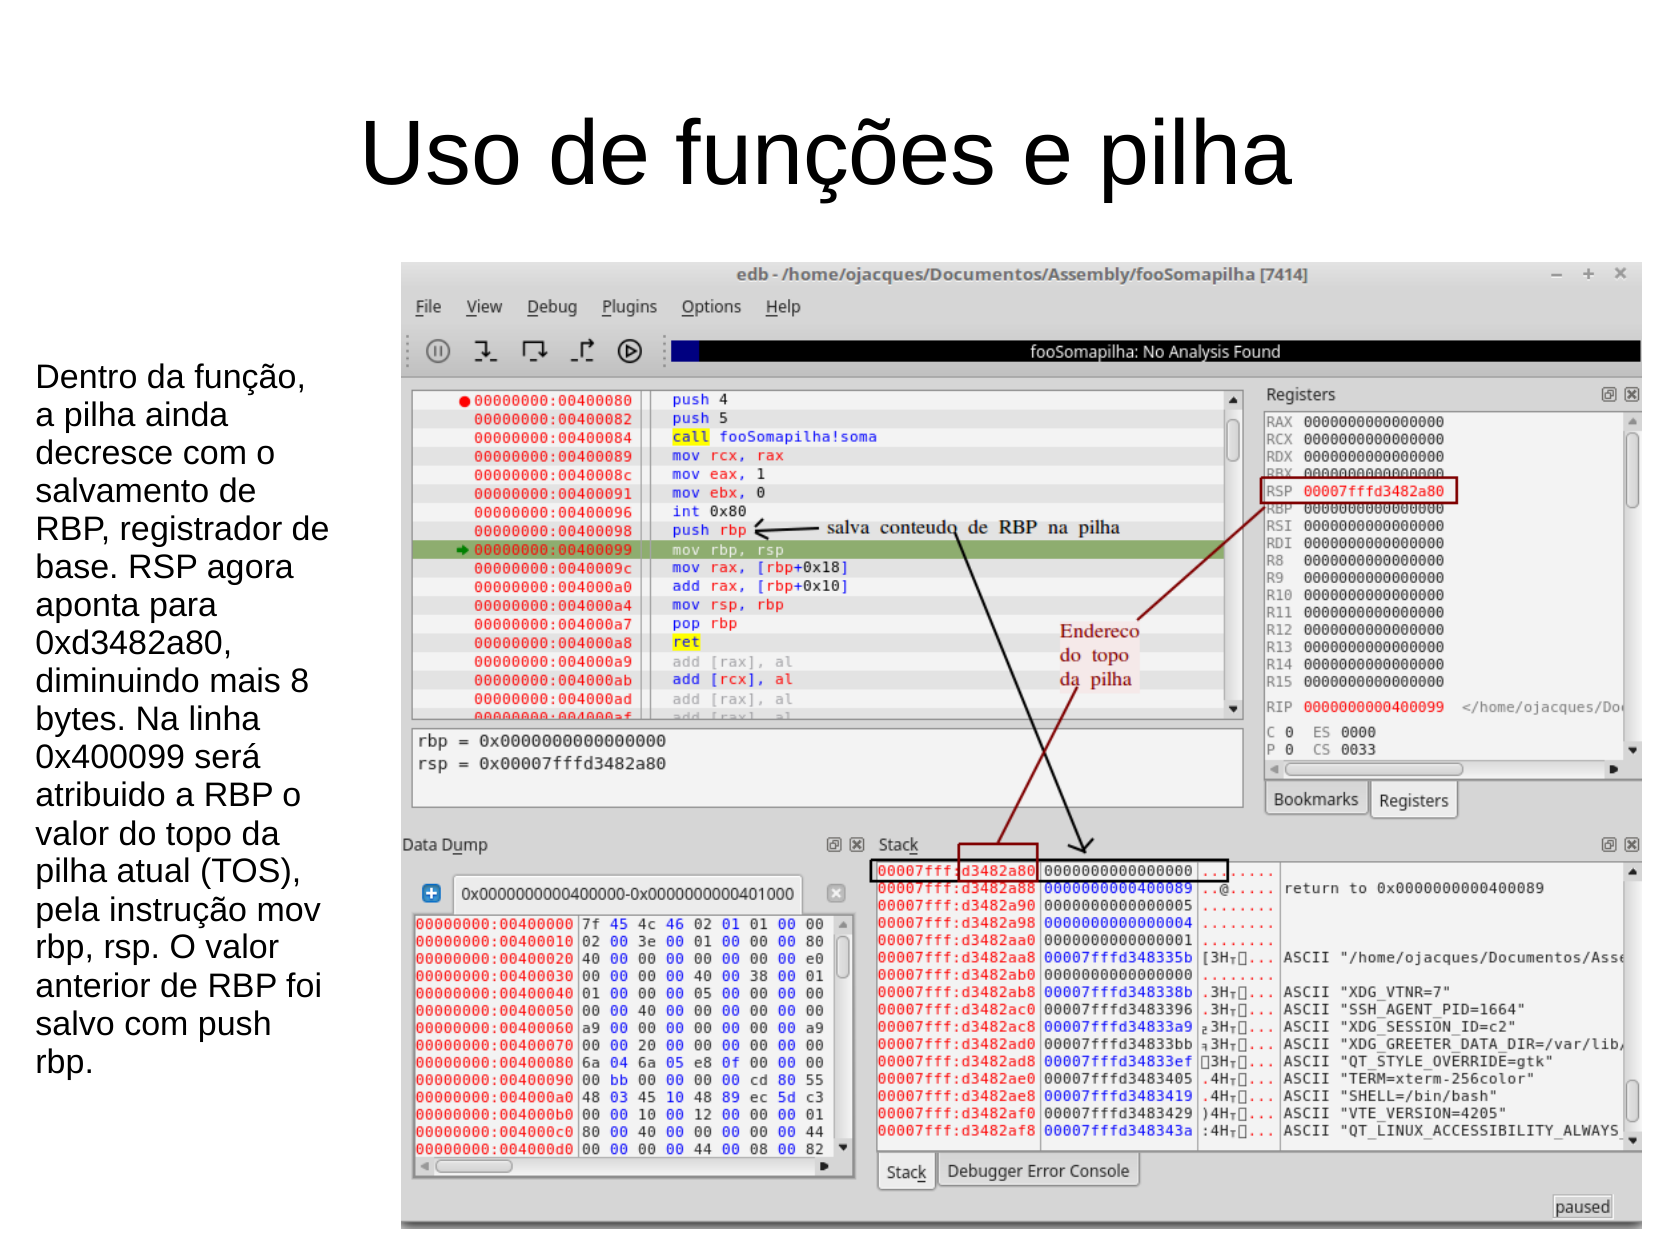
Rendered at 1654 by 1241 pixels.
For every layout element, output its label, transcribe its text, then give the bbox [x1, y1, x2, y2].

picture [401, 262, 1642, 1229]
list Dentro da função, a pilha ainda decresce com o salvamento de RBP, registrador de base. RSP agora aponta para 0xd3482a80, diminuindo mais 8 bytes. Na linha 0x400099 será atribuido a RBP o valor do topo da pilha atual (TOS), pela instrução mov rbp, rsp. O valor anterior de RBP foi salvo com push rbp. [0, 290, 331, 1146]
title Uso de funções e pilha [82, 49, 1571, 257]
